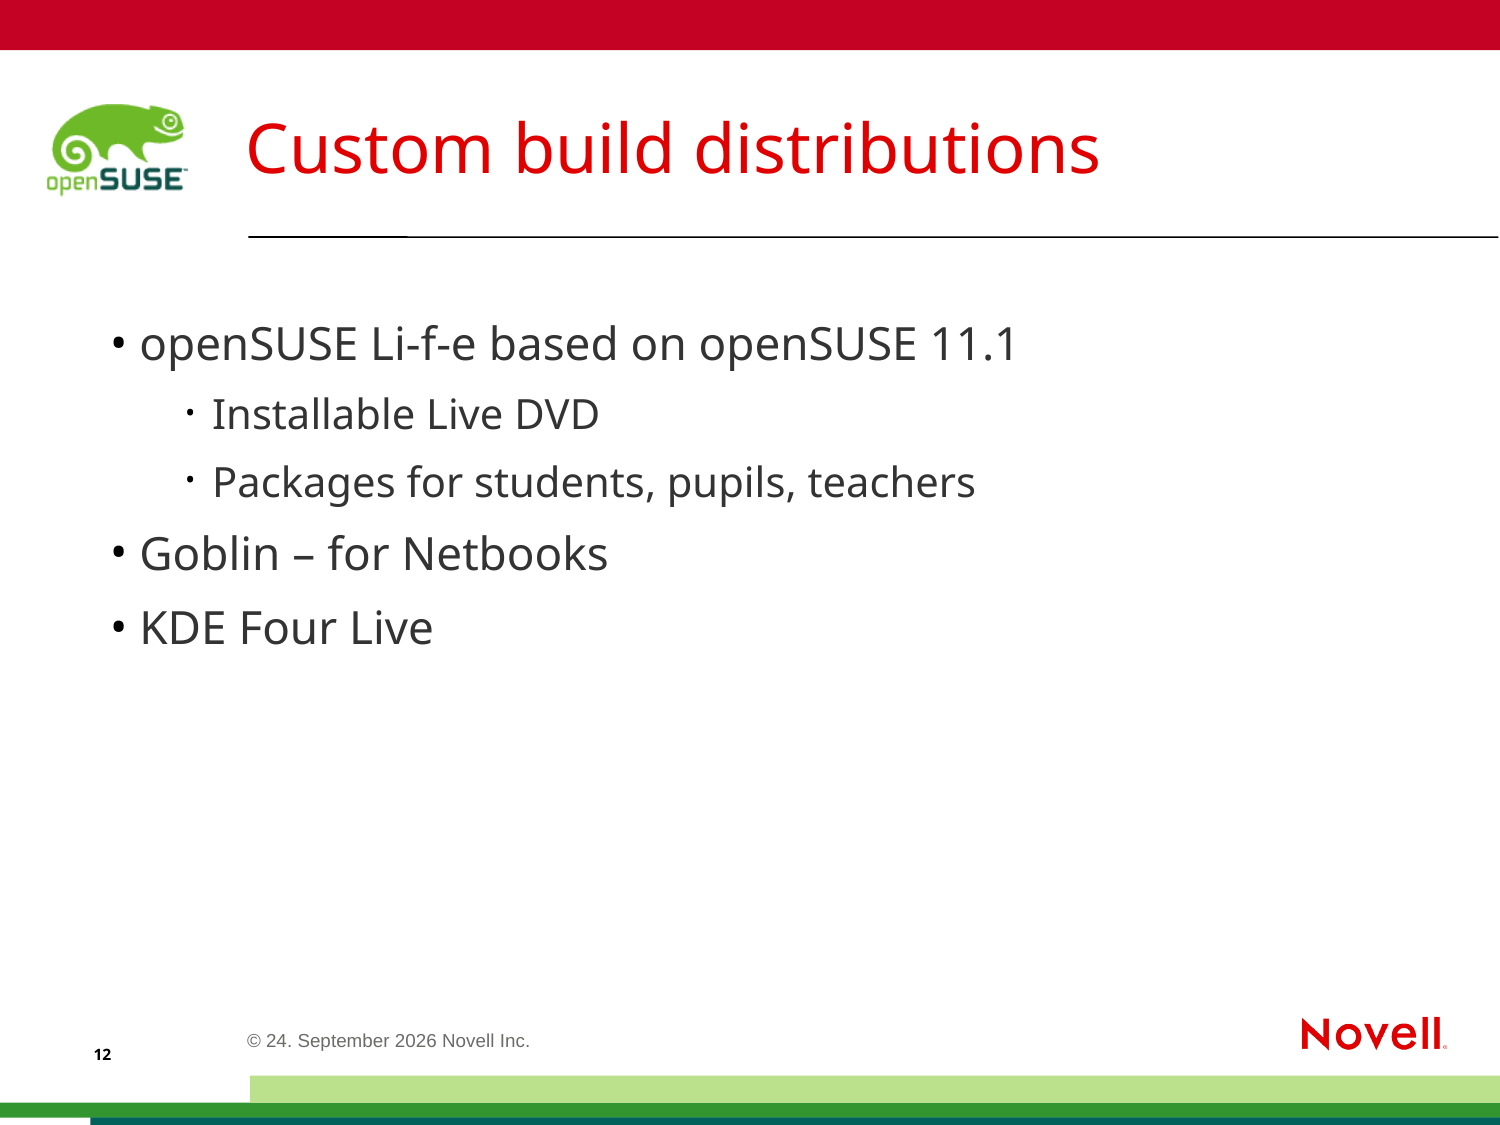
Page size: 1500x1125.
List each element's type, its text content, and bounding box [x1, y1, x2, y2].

list openSUSE Li-f-e based on openSUSE 11.1 Installable Live DVD Packages for students, pupils, teachers Goblin – for Netbooks KDE Four Live [110, 312, 1391, 1022]
picture [47, 104, 188, 197]
picture [1295, 1011, 1453, 1056]
title Custom build distributions [245, 68, 1408, 231]
